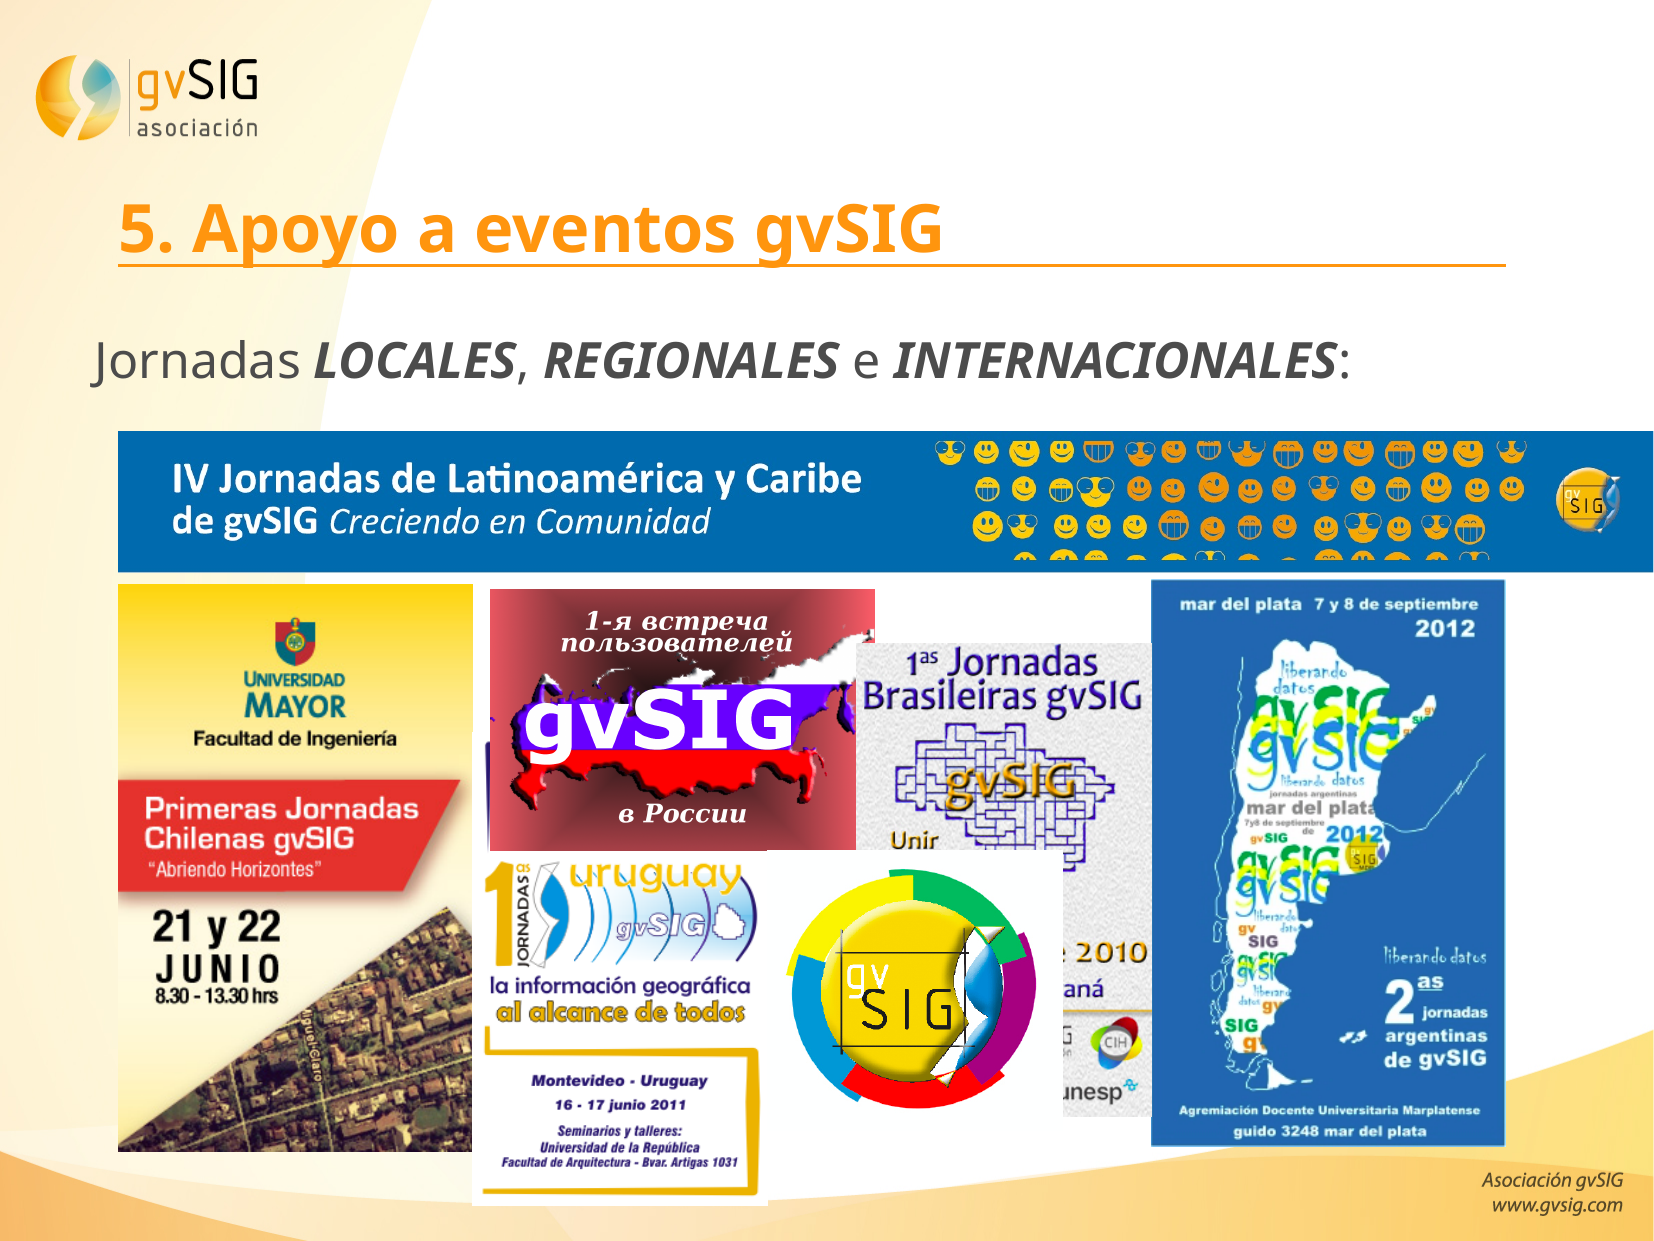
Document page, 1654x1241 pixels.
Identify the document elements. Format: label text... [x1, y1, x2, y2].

text_box Jornadas LOCALES, REGIONALES e INTERNACIONALES: [94, 329, 1654, 389]
picture [0, 0, 1654, 1241]
title 5. Apoyo a eventos gvSIG [118, 177, 1607, 276]
